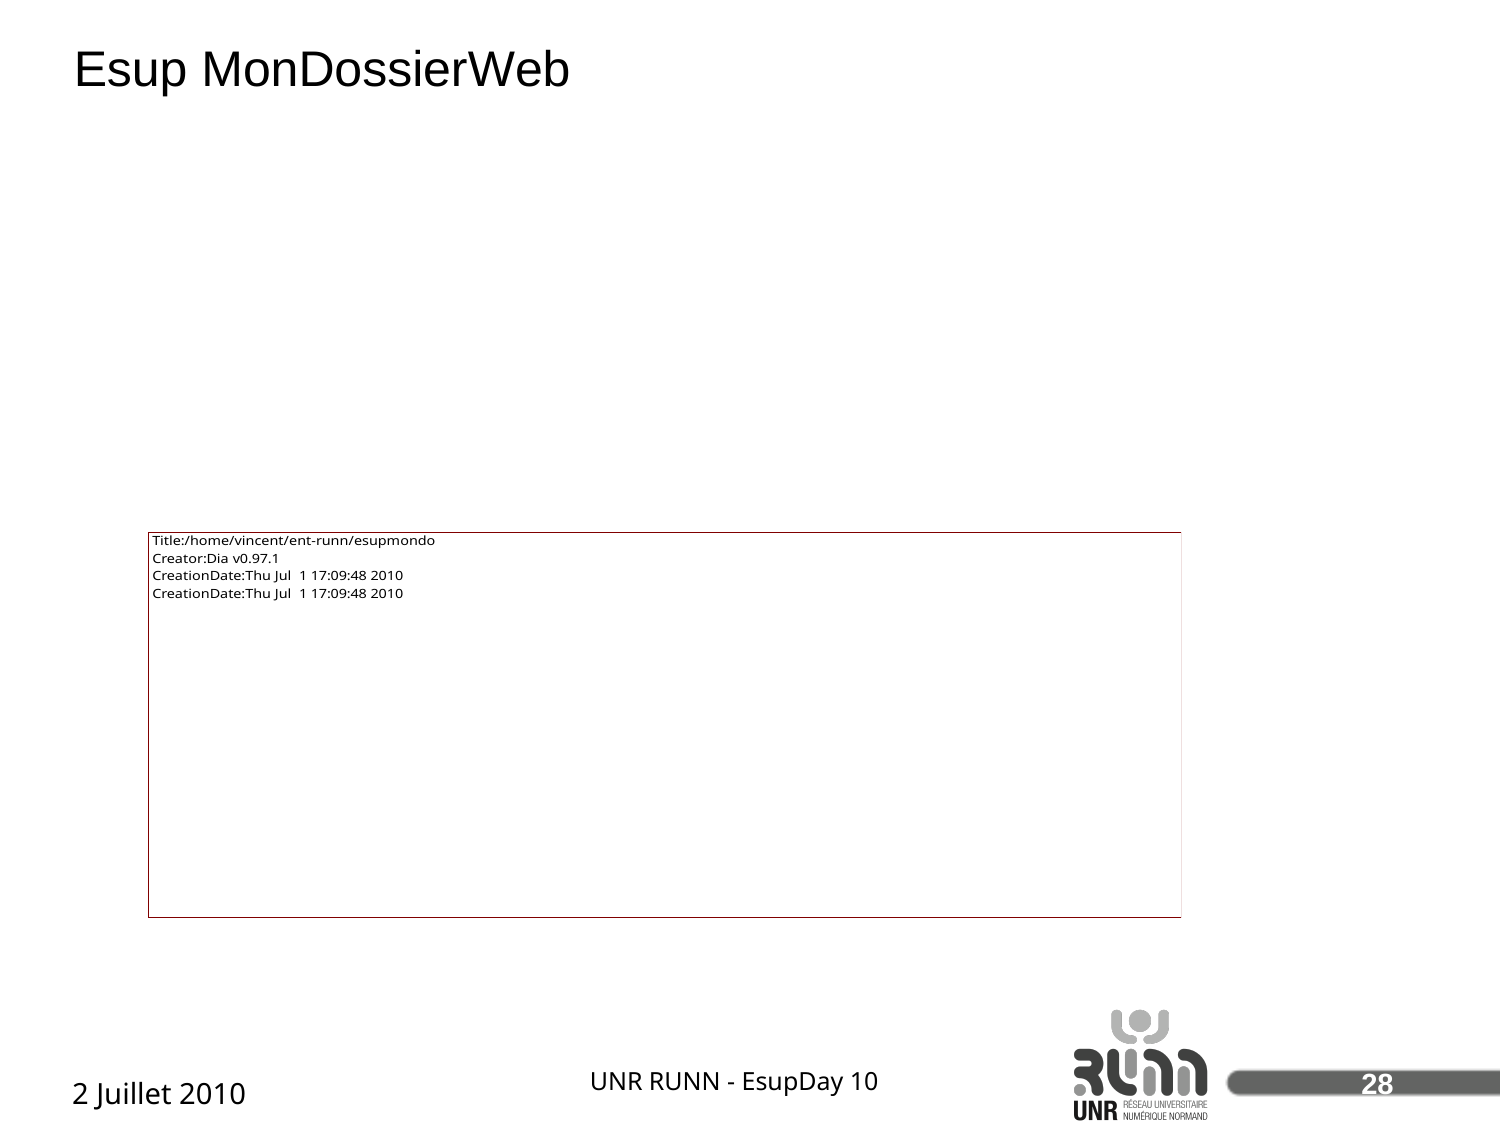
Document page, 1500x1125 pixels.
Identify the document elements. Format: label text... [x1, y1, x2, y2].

text_box Esup MonDossierWeb [59, 29, 650, 105]
picture [147, 531, 1182, 918]
picture [1220, 1065, 1500, 1103]
picture [1068, 1003, 1213, 1125]
